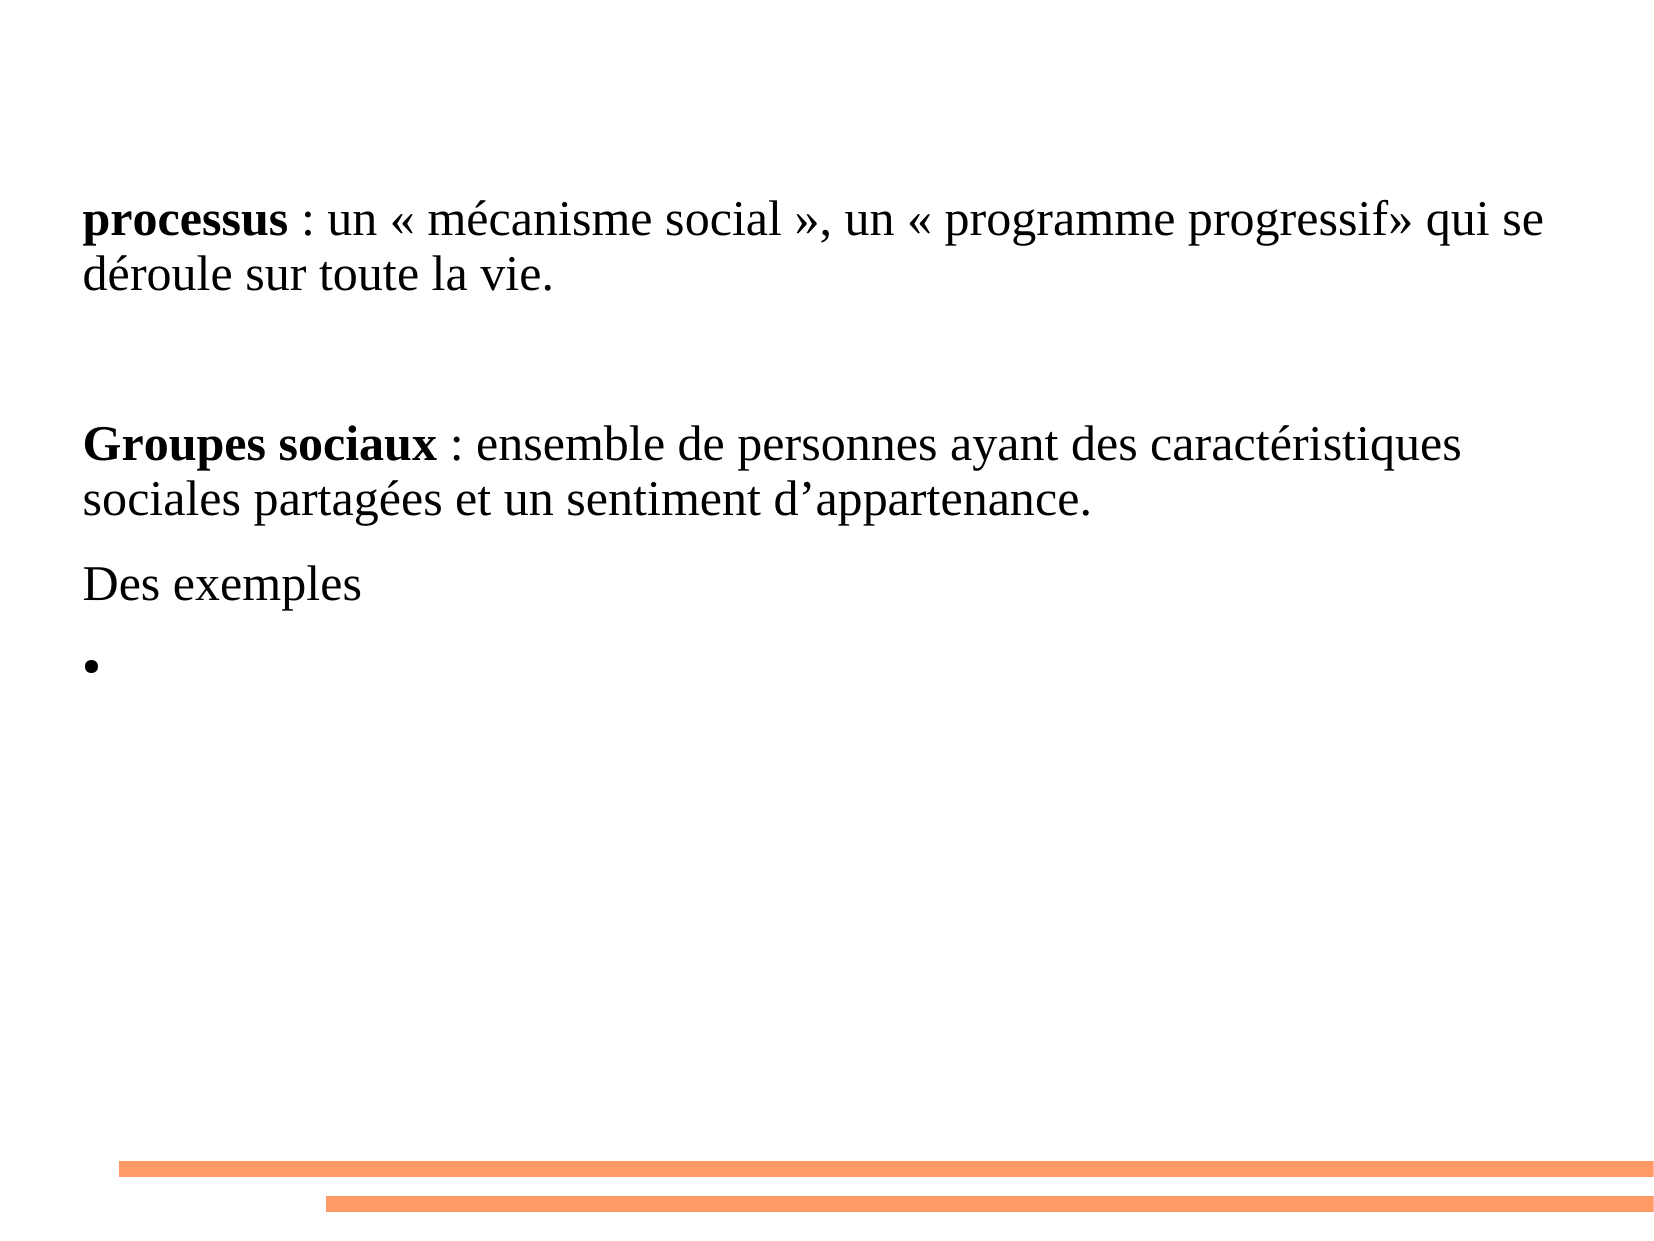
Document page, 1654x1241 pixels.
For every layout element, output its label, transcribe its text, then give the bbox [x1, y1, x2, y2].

list processus : un « mécanisme social », un « programme progressif» qui se déroule sur toute la vie. Groupes sociaux : ensemble de personnes ayant des caractéristiques sociales partagées et un sentiment d’appartenance. Des exemples [82, 190, 1625, 911]
